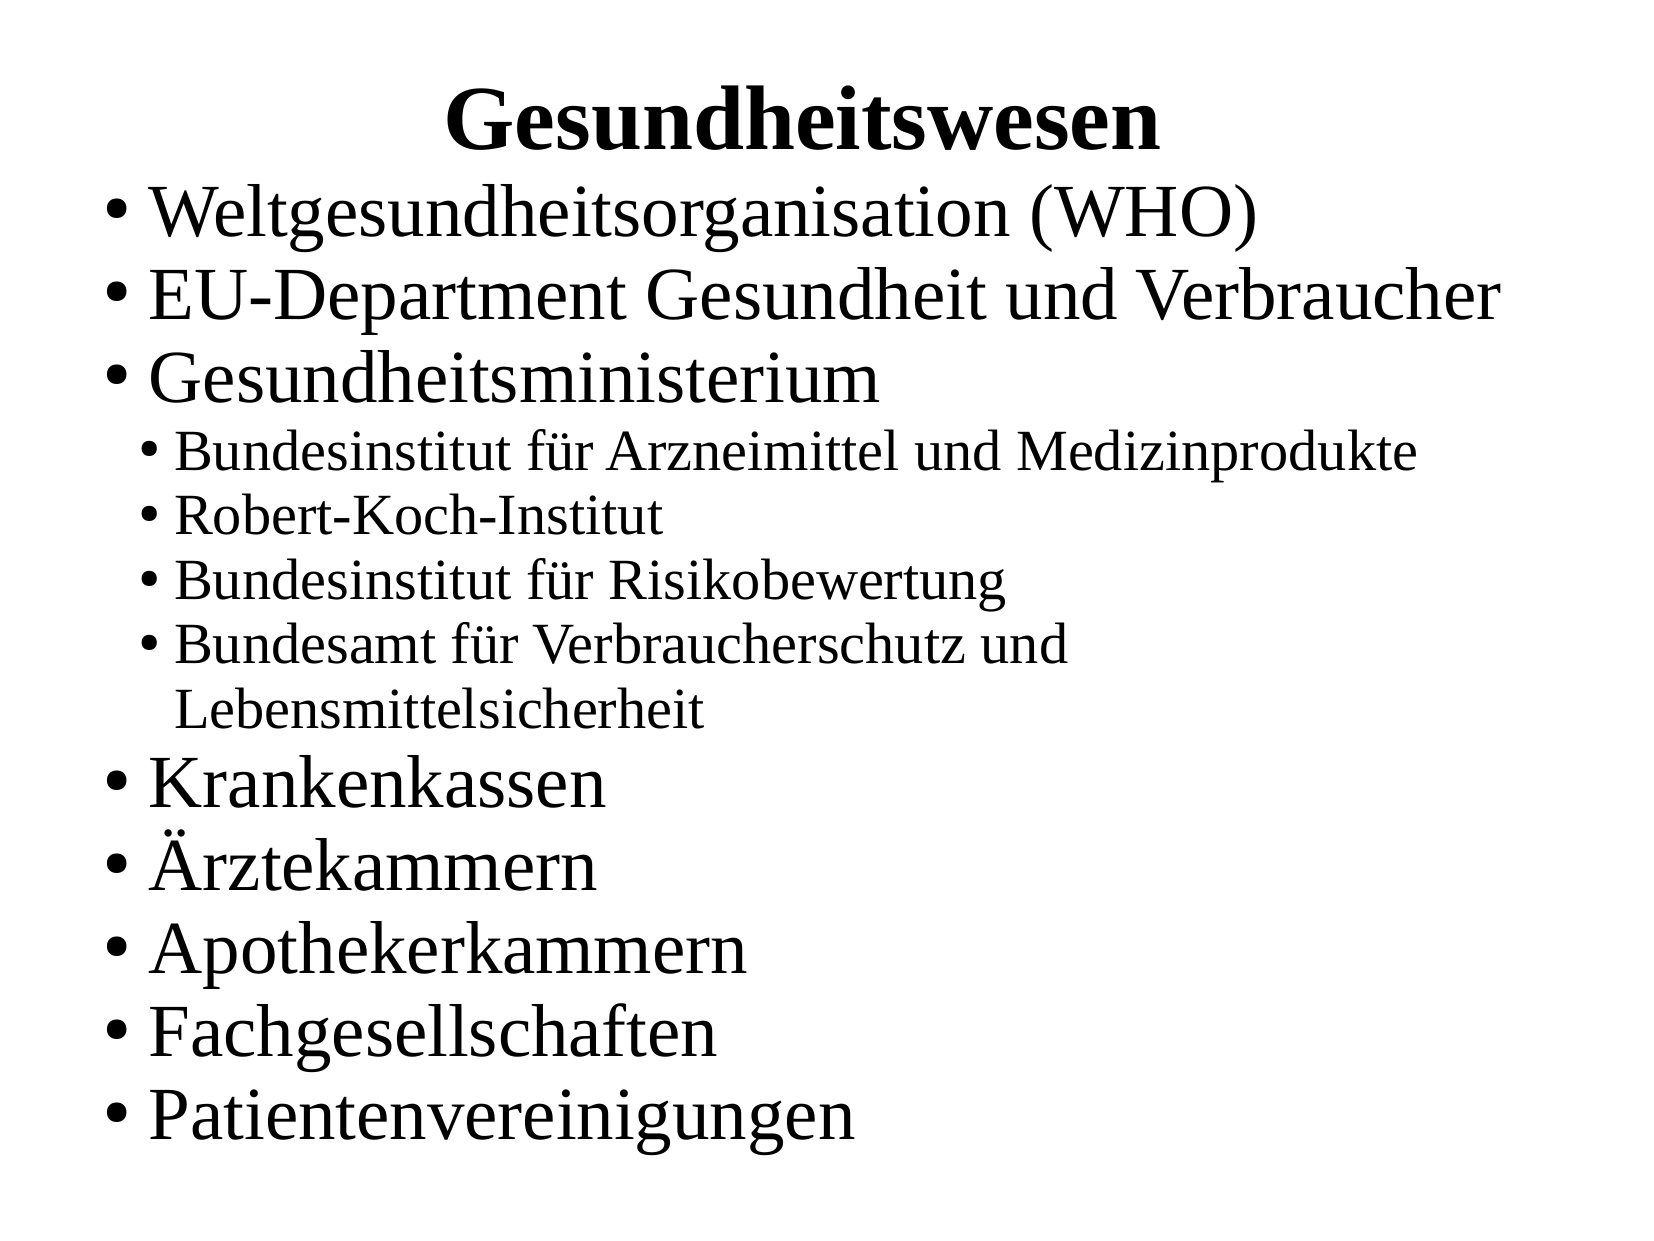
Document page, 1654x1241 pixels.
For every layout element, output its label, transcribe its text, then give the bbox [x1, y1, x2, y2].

text_box Gesundheitswesen Weltgesundheitsorganisation (WHO) EU-Department Gesundheit und Verbraucher Gesundheitsministerium Bundesinstitut für Arzneimittel und Medizinprodukte Robert-Koch-Institut Bundesinstitut für Risikobewertung Bundesamt für Verbraucherschutz und Lebensmittelsicherheit Krankenkassen Ärztekammern Apothekerkammern Fachgesellschaften Patientenvereinigungen [88, 60, 1595, 1164]
